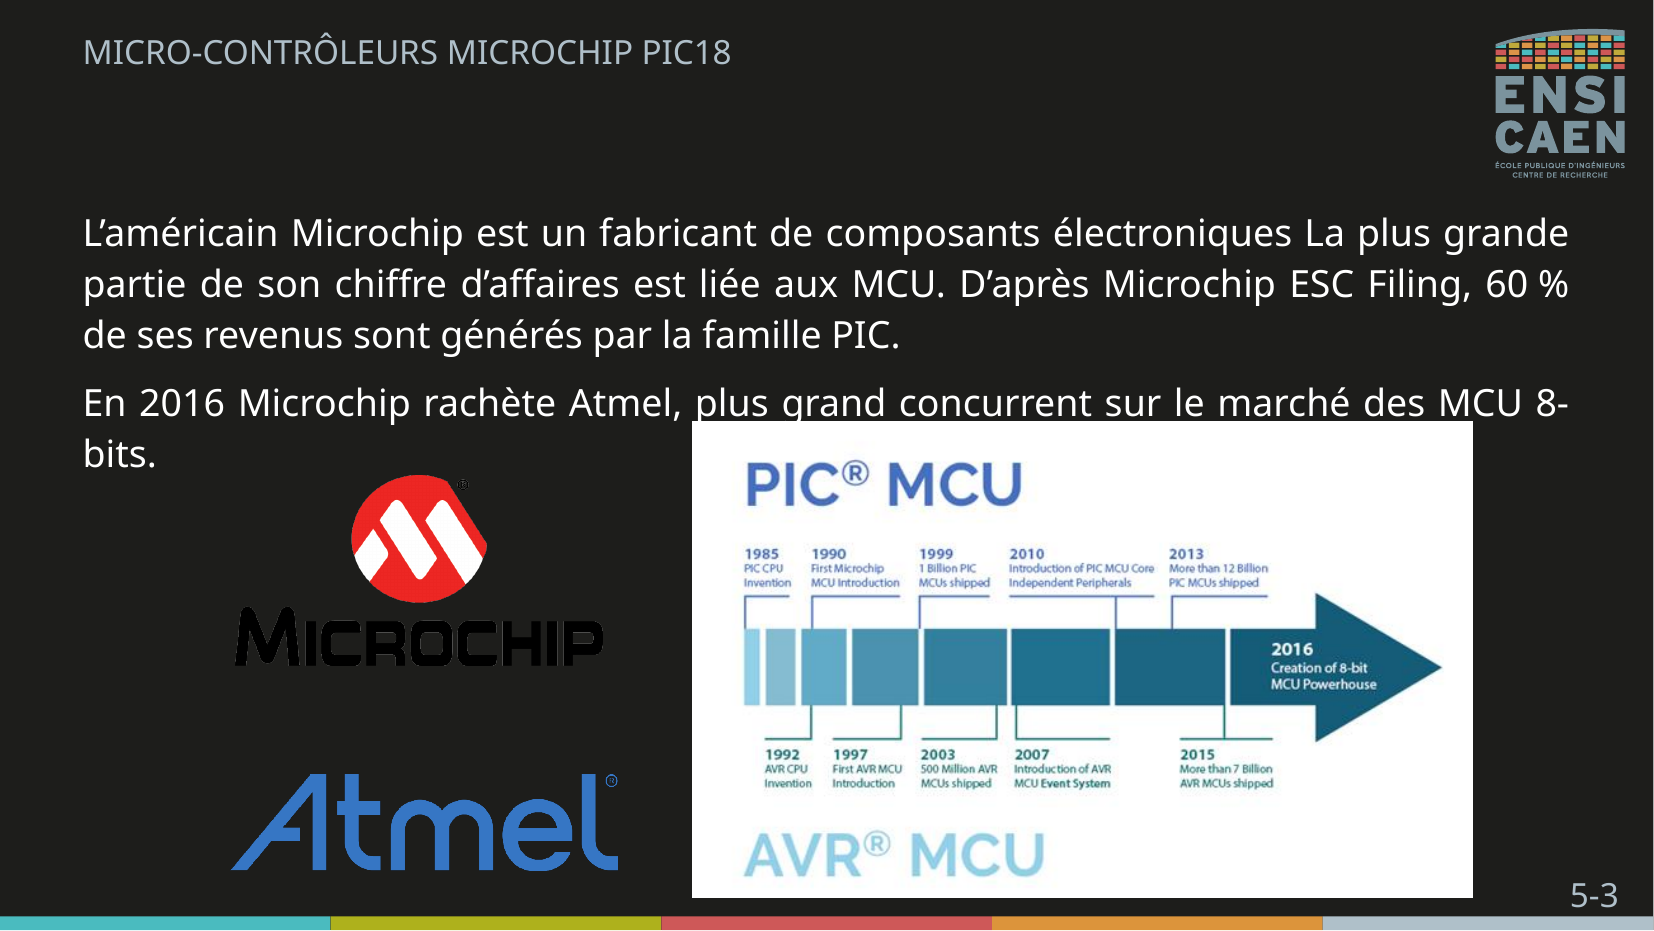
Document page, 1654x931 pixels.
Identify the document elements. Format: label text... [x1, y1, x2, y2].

picture [235, 475, 603, 667]
picture [692, 421, 1473, 898]
picture [230, 774, 618, 871]
list L’américain Microchip est un fabricant de composants électroniques La plus grande partie de son chiffre d’affaires est liée aux MCU. D’après Microchip ESC Filing, 60 % de ses revenus sont générés par la famille PIC. En 2016 Microchip rachète Atmel, plus grand concurrent sur le marché des MCU 8-bits. [82, 206, 1571, 916]
title MICRO-CONTRÔLEURS MICROCHIP PIC18 [82, 0, 1467, 148]
